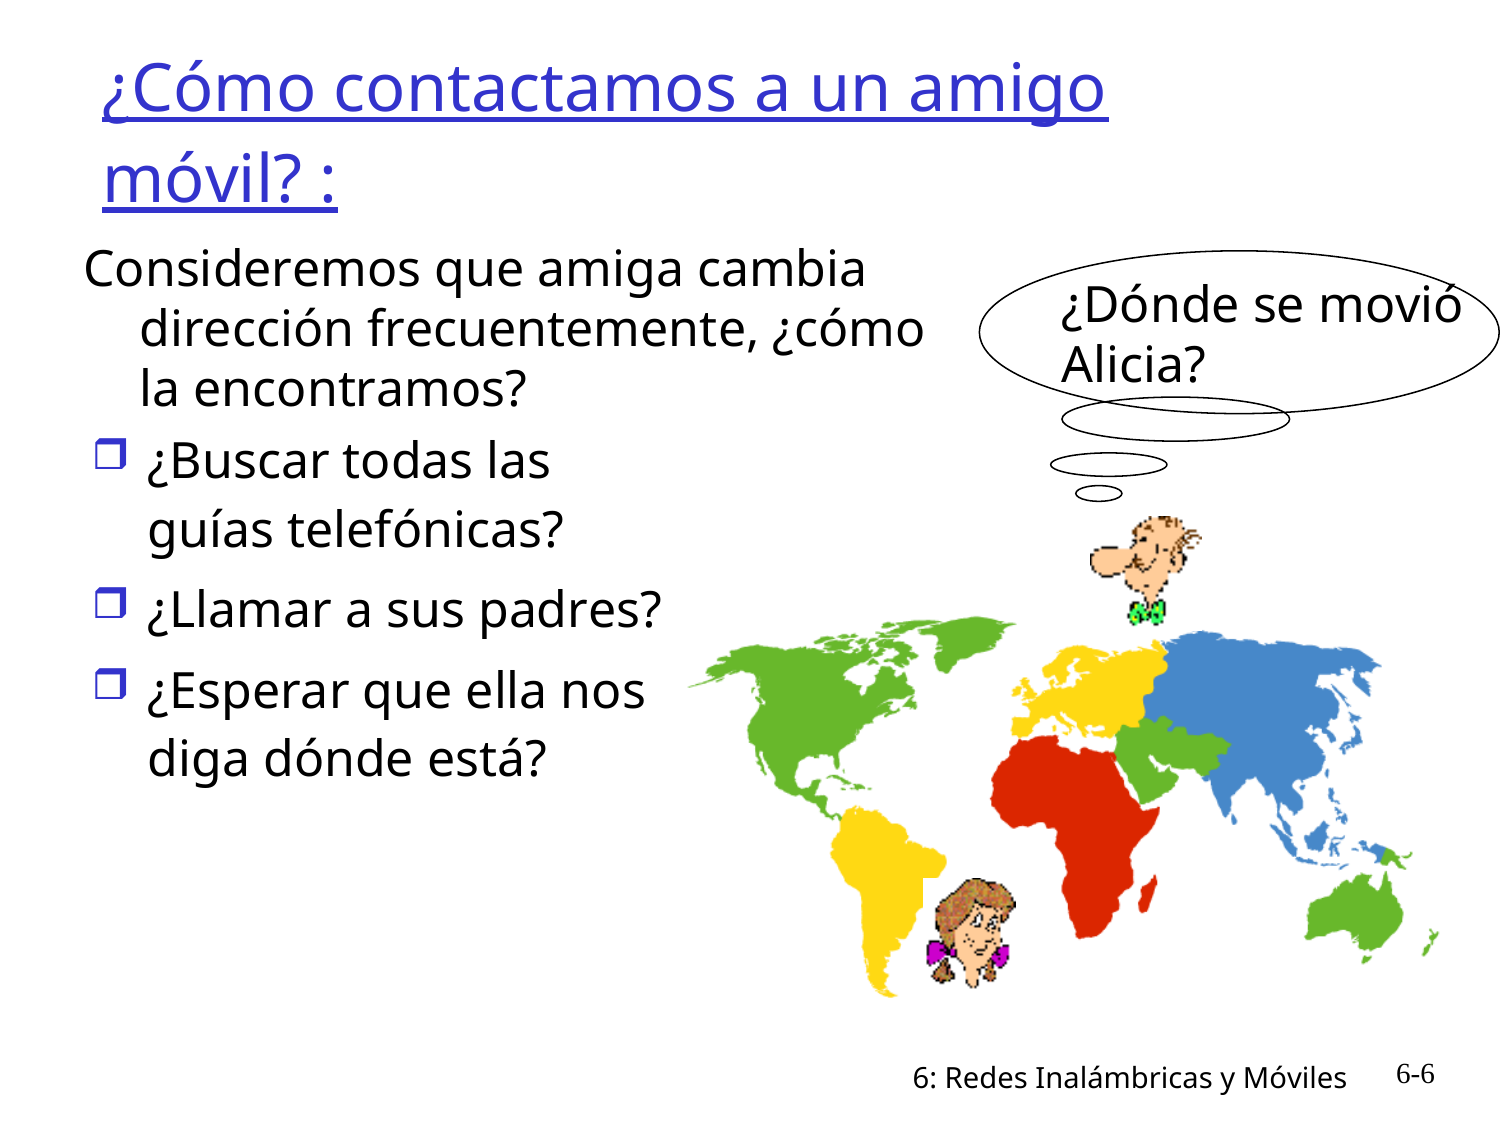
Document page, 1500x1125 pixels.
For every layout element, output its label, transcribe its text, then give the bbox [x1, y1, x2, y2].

picture [666, 516, 1456, 1021]
list ¿Buscar todas las guías telefónicas? ¿Llamar a sus padres? ¿Esperar que ella nos diga dónde está? [77, 417, 705, 824]
text_box ¿Dónde se movió Alicia? [1046, 265, 1481, 401]
text_box Consideremos que amiga cambia dirección frecuentemente, ¿cómo la encontramos? [68, 229, 942, 410]
title ¿Cómo contactamos a un amigo móvil? : [87, 37, 1363, 225]
text_box ¿Dónde se movió Alicia? [1387, 364, 1481, 401]
text_box ¿Dónde se movió Alicia? [1394, 265, 1481, 300]
text_box ¿Dónde se movió Alicia? [1046, 388, 1091, 401]
